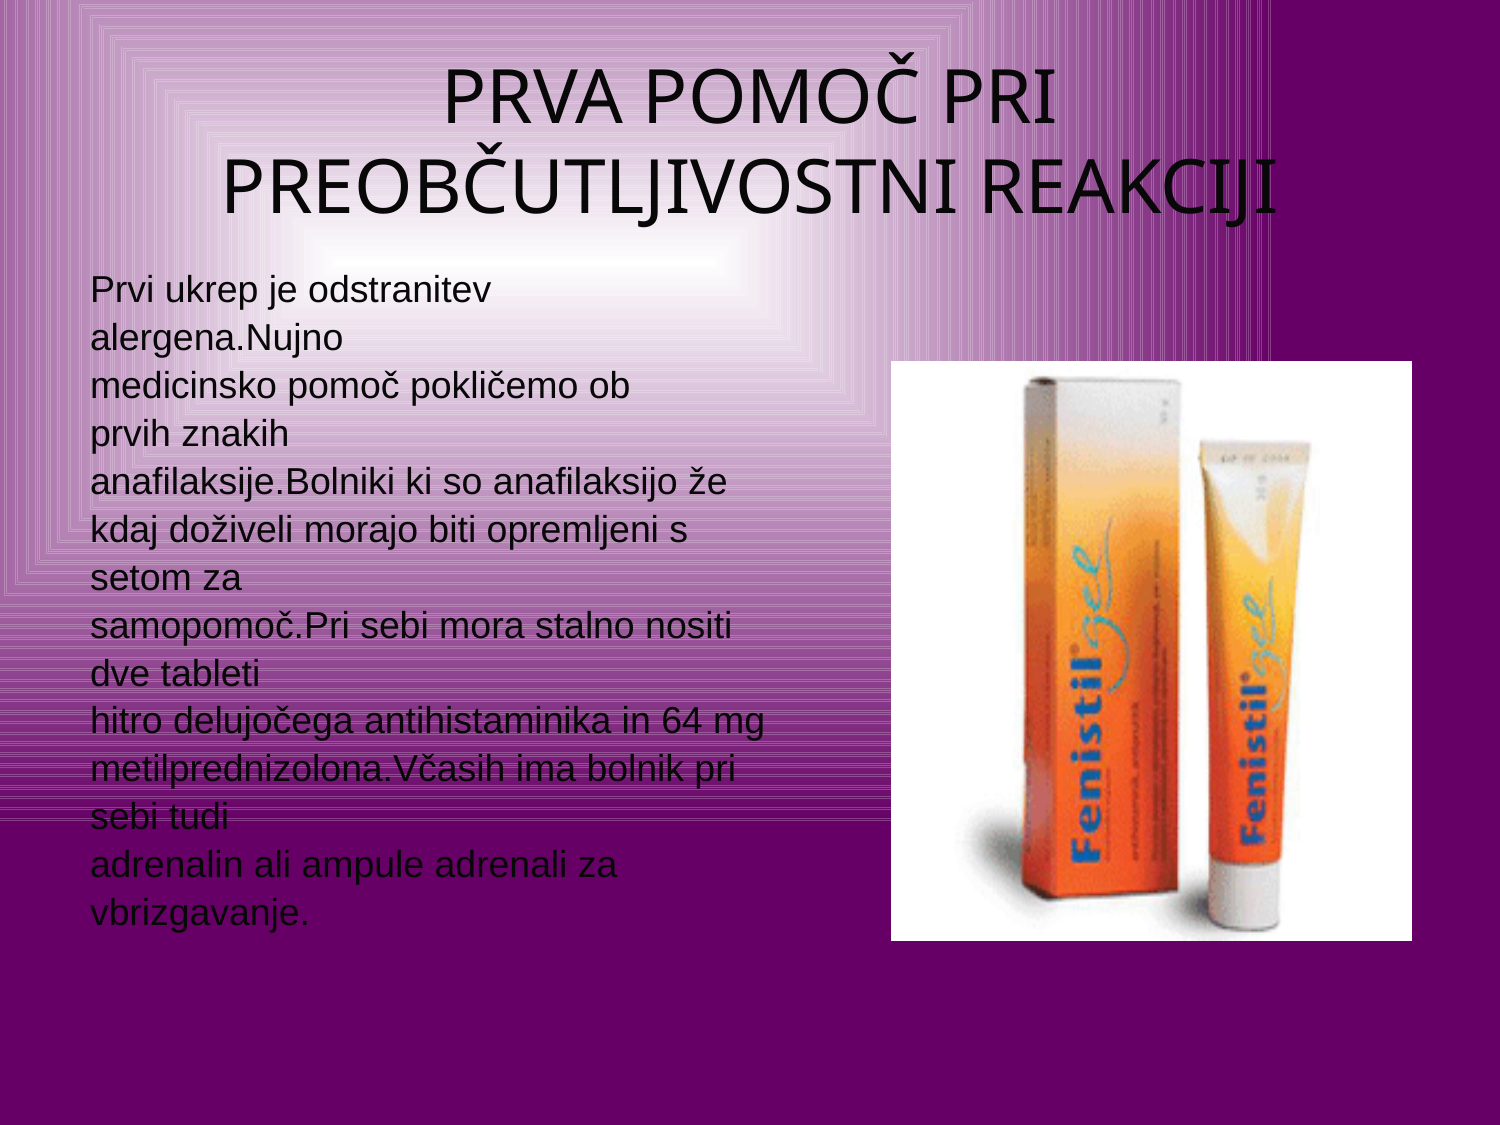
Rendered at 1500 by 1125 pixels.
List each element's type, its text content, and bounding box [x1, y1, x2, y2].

picture [891, 361, 1412, 941]
title PRVA POMOČ PRI PREOBČUTLJIVOSTNI REAKCIJI [75, 45, 1425, 233]
list Prvi ukrep je odstranitev alergena.Nujno medicinsko pomoč pokličemo ob prvih znakih anafilaksije.Bolniki ki so anafilaksijo že kdaj doživeli morajo biti opremljeni s setom za samopomoč.Pri sebi mora stalno nositi dve tableti hitro delujočega antihistaminika in 64 mg metilprednizolona.Včasih ima bolnik pri sebi tudi adrenalin ali ampule adrenali za vbrizgavanje. [75, 262, 798, 1005]
